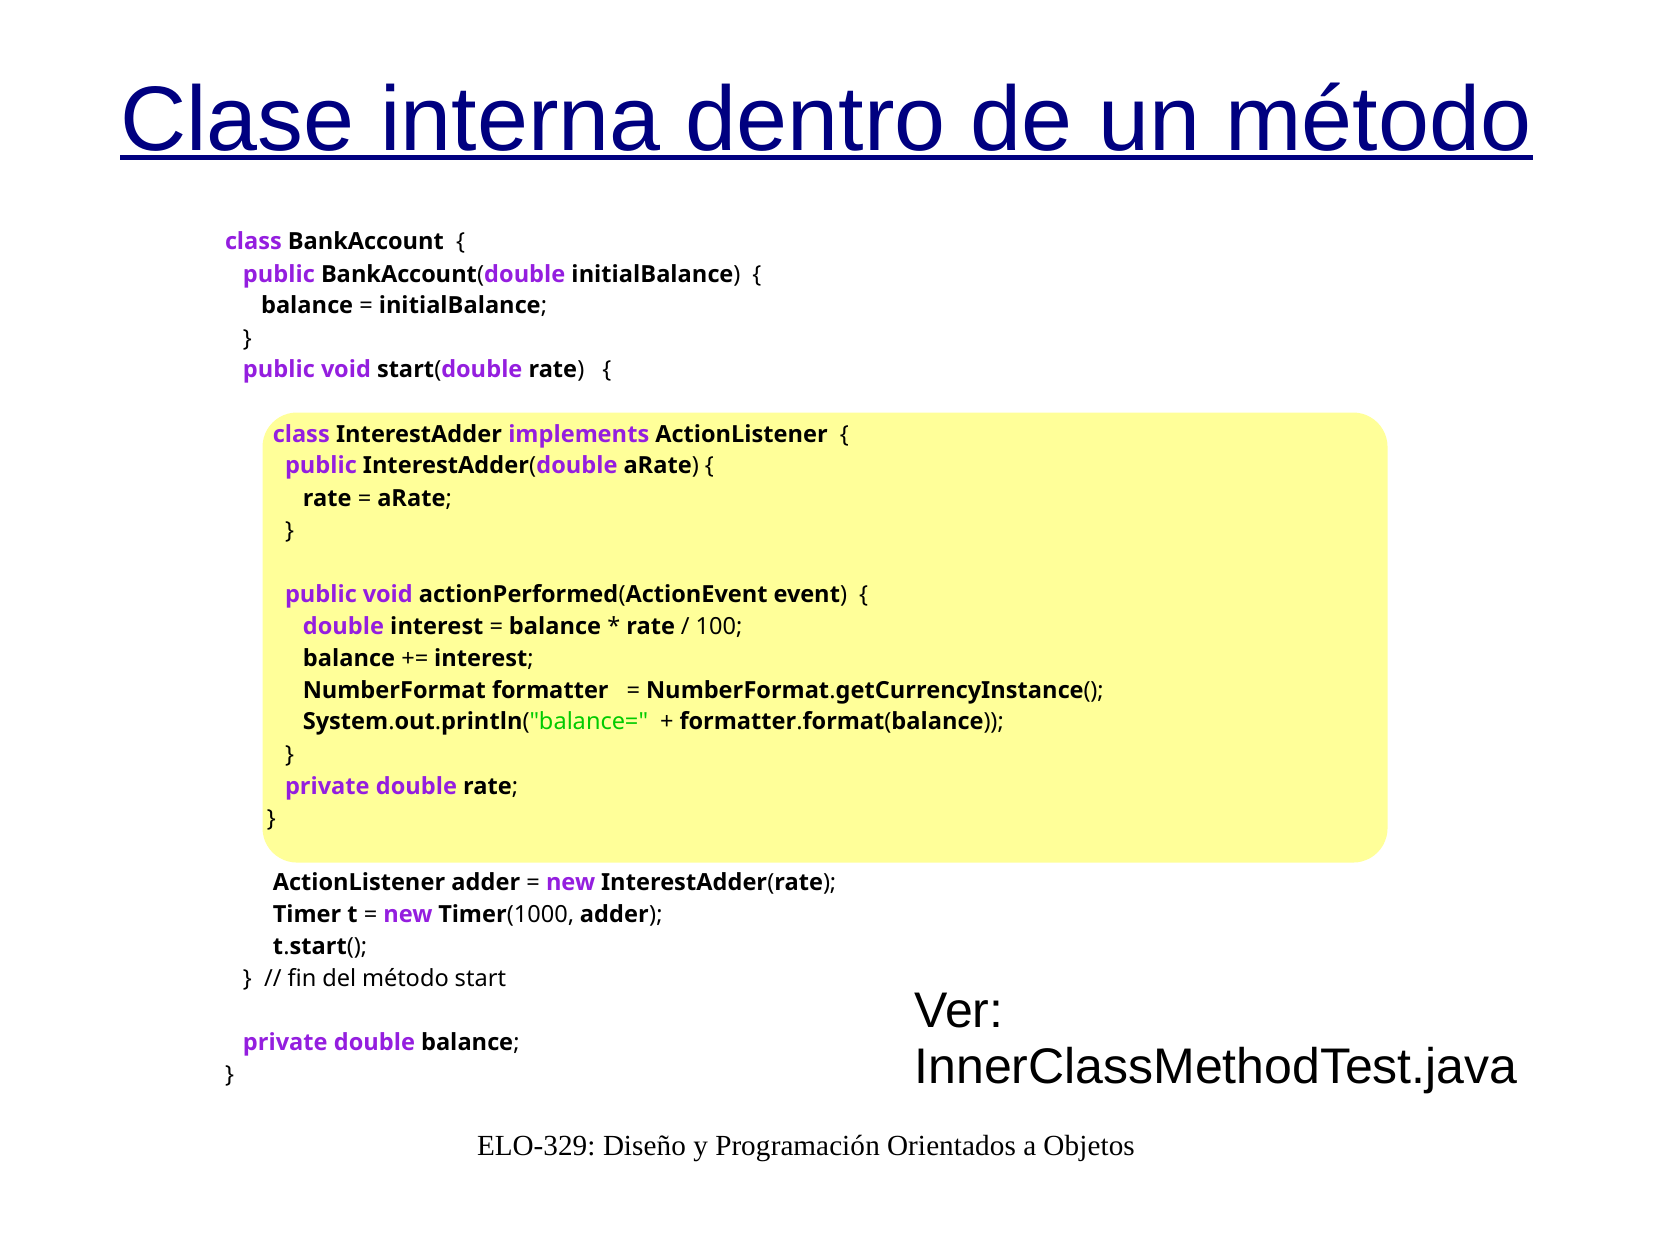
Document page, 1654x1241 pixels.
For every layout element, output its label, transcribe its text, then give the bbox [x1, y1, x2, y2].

list class BankAccount { public BankAccount(double initialBalance) { balance = initialBalance; } public void start(double rate) { class InterestAdder implements ActionListener { public InterestAdder(double aRate) { rate = aRate; } public void actionPerformed(ActionEvent event) { double interest = balance * rate / 100; balance += interest; NumberFormat formatter = NumberFormat.getCurrencyInstance(); System.out.println("balance=" + formatter.format(balance)); } private double rate; } ActionListener adder = new InterestAdder(rate); Timer t = new Timer(1000, adder); t.start(); } // fin del método start private double balance; } [225, 225, 1571, 1126]
text_box Ver: InnerClassMethodTest.java [900, 975, 1613, 1114]
title Clase interna dentro de un método [82, 49, 1571, 188]
